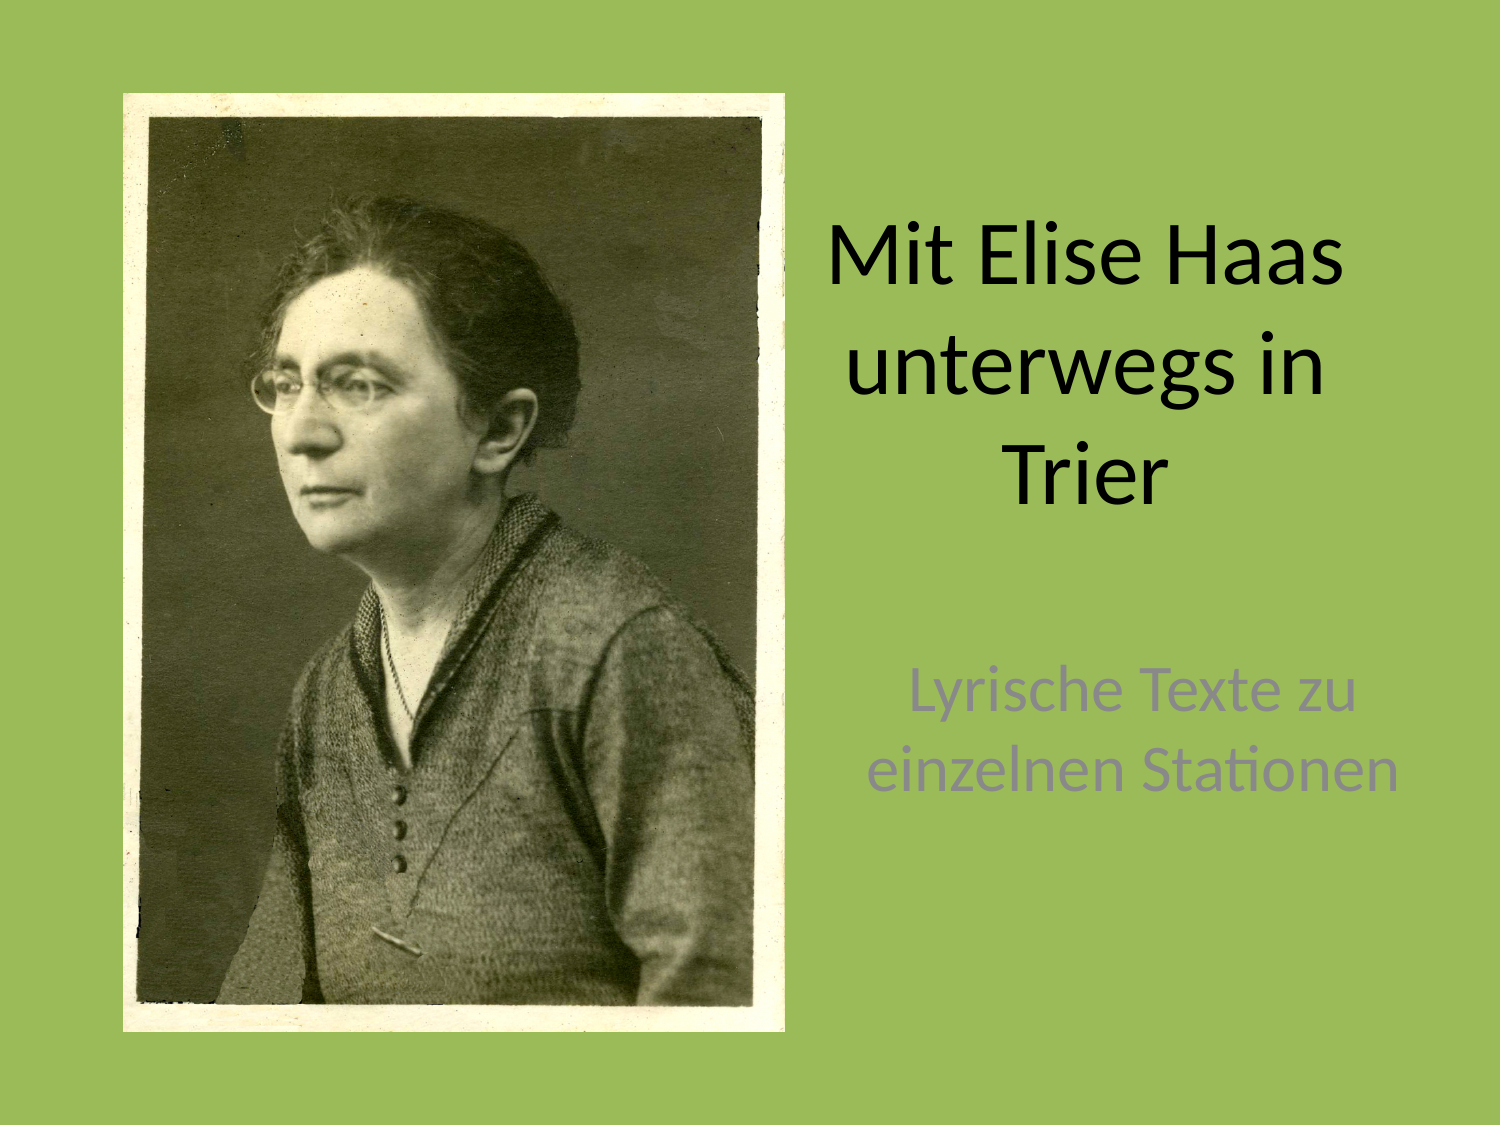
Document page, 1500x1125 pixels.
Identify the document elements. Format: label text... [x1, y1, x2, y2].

picture [123, 93, 785, 1032]
subtitle Lyrische Texte zu einzelnen Stationen [785, 637, 1483, 925]
title Mit Elise Haas unterwegs in Trier [785, 125, 1388, 591]
